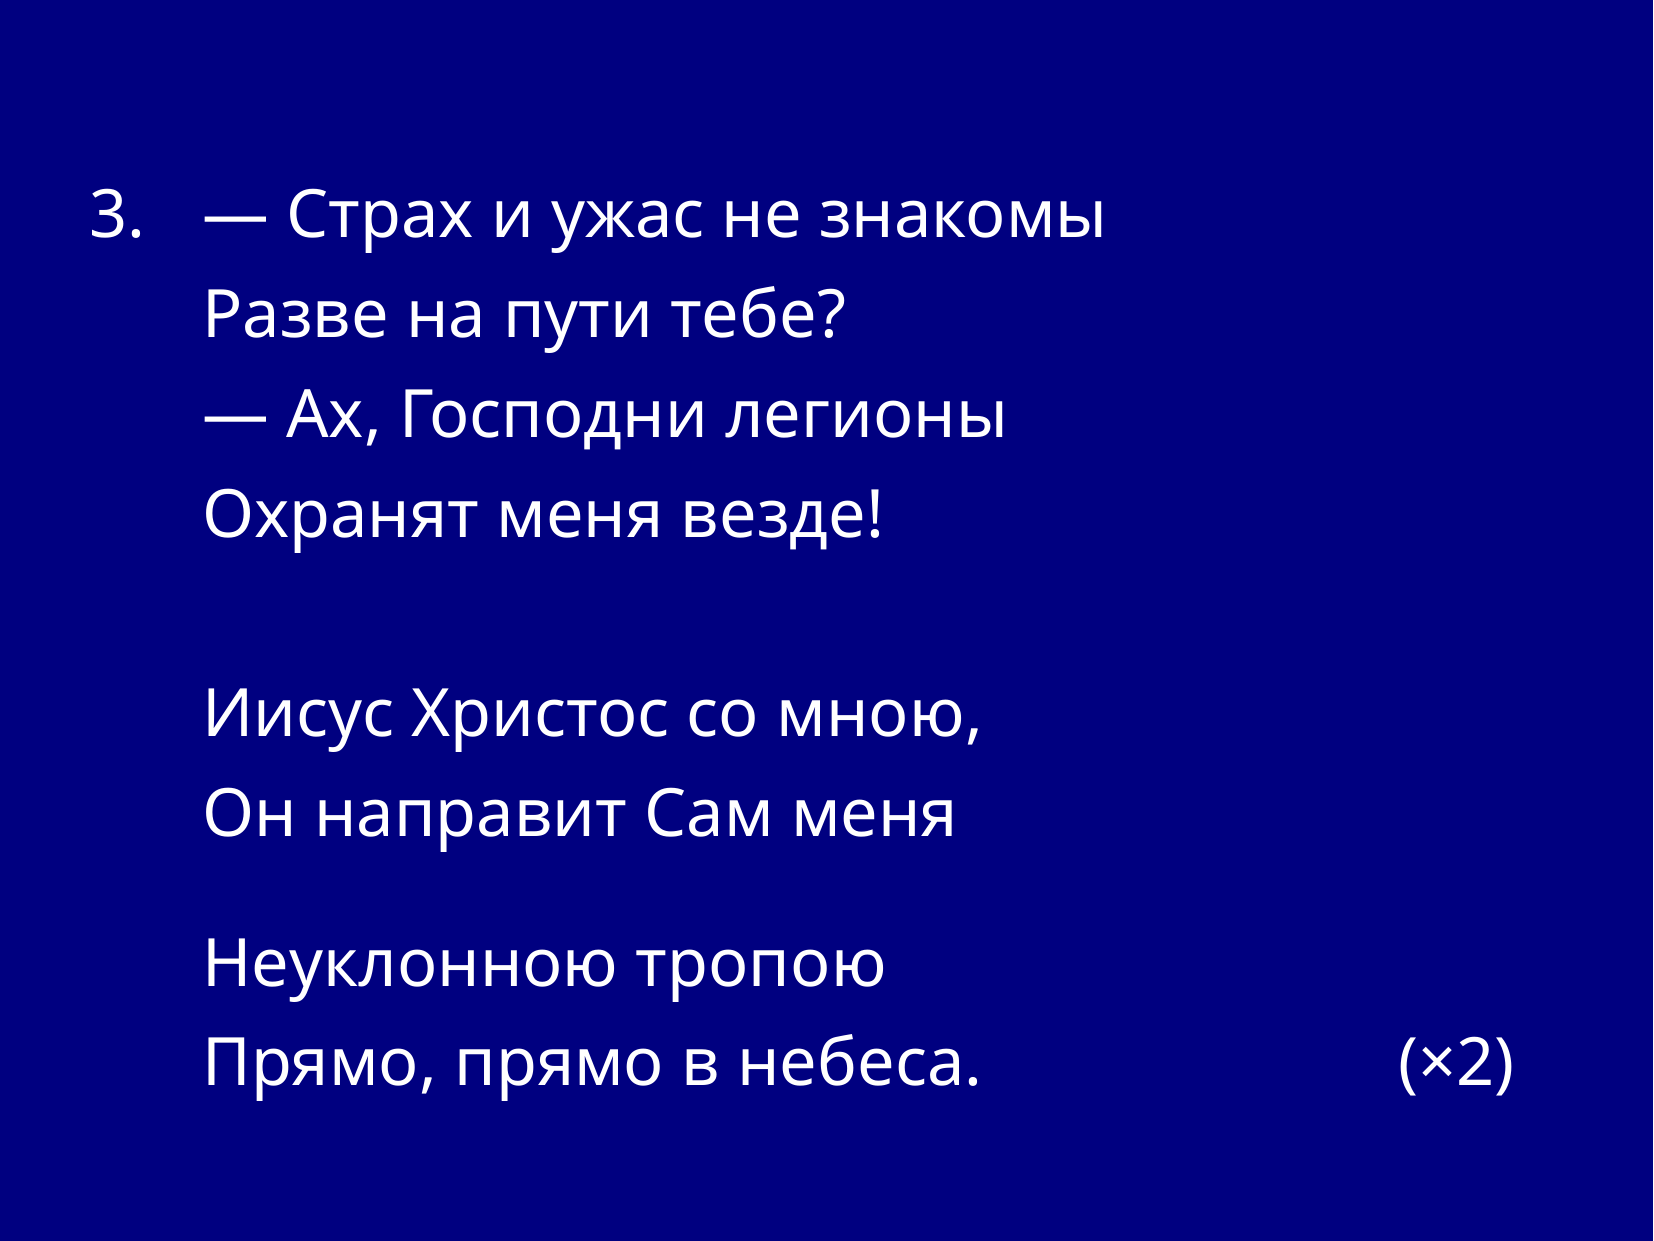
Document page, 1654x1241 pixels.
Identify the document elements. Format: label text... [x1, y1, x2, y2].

text_box 3. — Страх и ужас не знакомы Разве на пути тебе? — Ах, Господни легионы Охранят меня везде! Иисус Христос со мною, Он направит Сам меня Неуклонною тропою Прямо, прямо в небеса. (×2) [75, 150, 1576, 1163]
